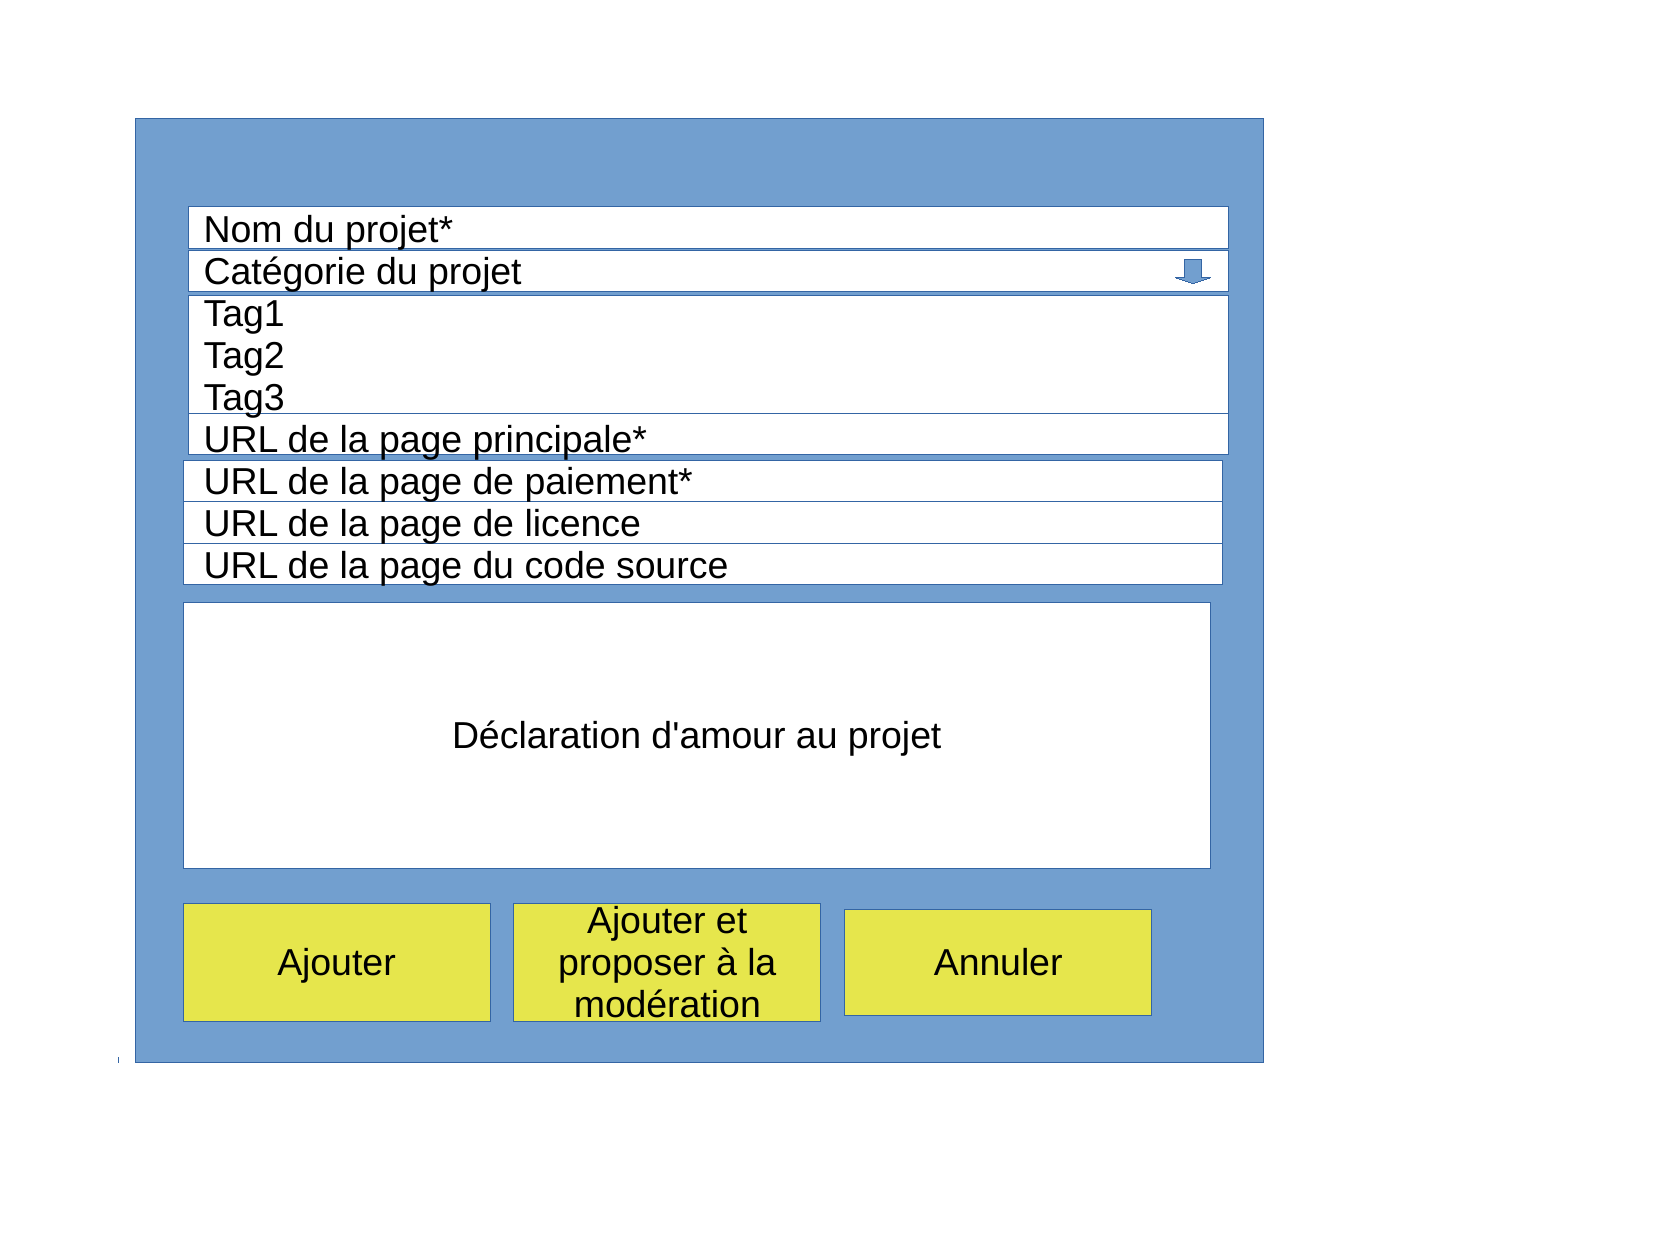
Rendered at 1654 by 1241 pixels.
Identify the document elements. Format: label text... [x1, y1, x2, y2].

text_box [135, 118, 1264, 1063]
text_box Ajouter et proposer à la modération [513, 903, 821, 1022]
text_box Nom du projet* Catégorie du projet Tag1 Tag2 Tag3 URL de la page principale* URL de la page de paiement* URL de la page de licence URL de la page du code source [188, 200, 745, 602]
text_box Annuler [844, 909, 1152, 1016]
text_box Déclaration d'amour au projet [183, 602, 1211, 869]
text_box Ajouter [183, 903, 491, 1022]
